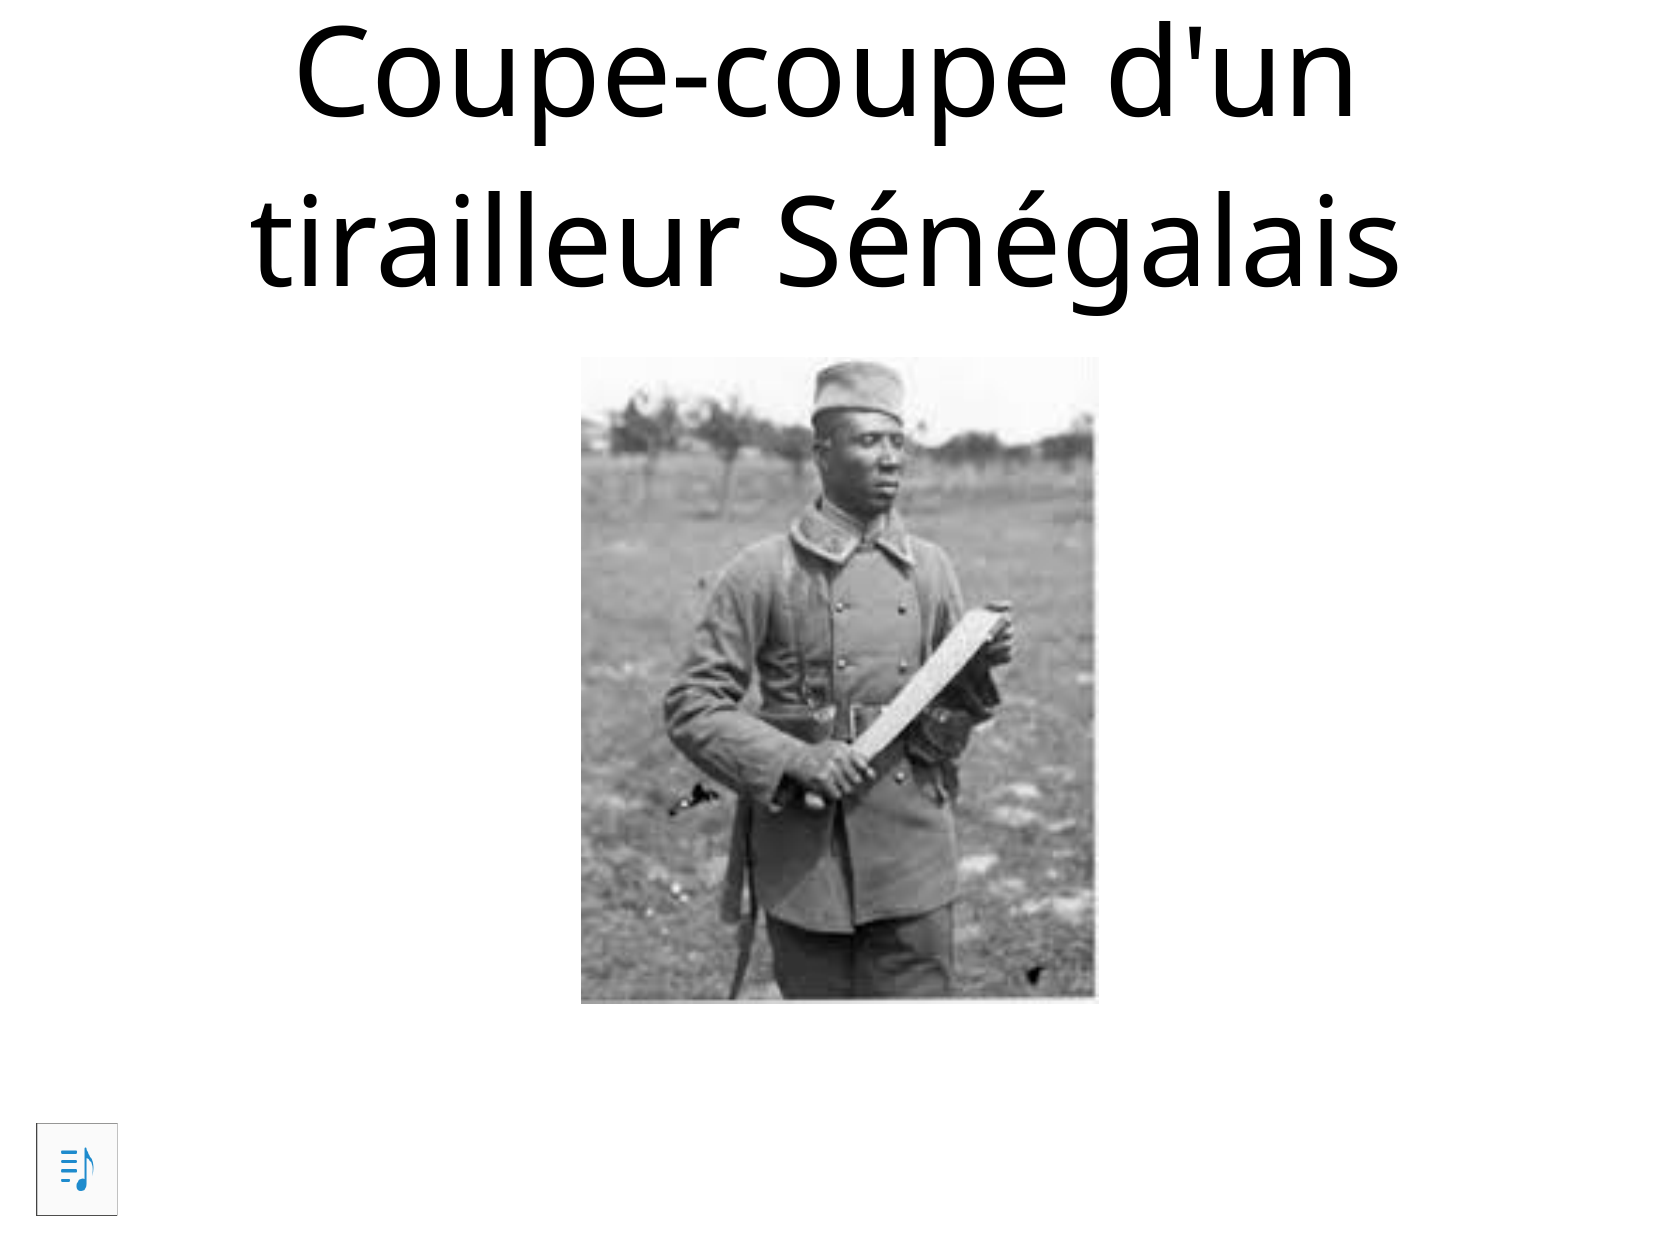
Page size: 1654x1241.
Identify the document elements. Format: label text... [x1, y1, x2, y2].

title Coupe-coupe d'un tirailleur Sénégalais [82, 49, 1571, 257]
picture [581, 357, 1099, 1004]
text_box [35, 1122, 119, 1217]
